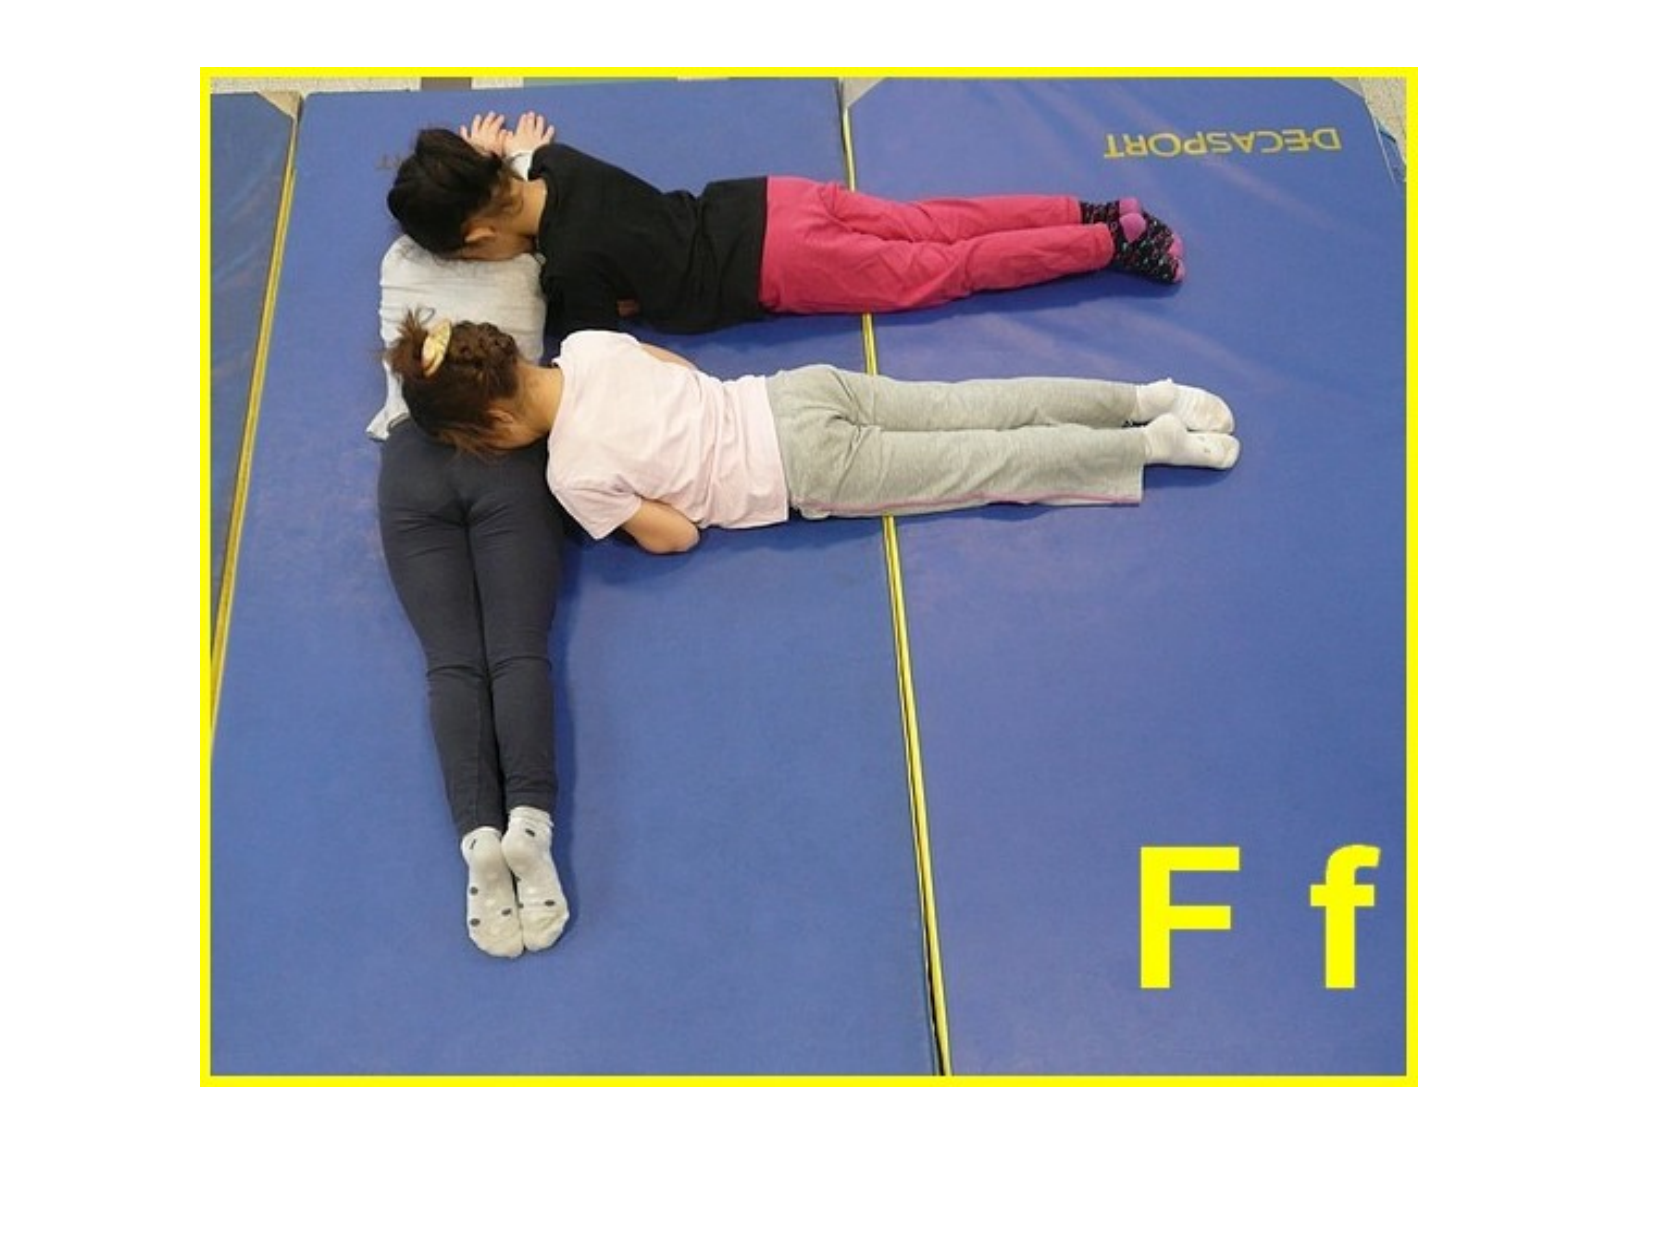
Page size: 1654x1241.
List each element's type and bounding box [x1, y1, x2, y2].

picture [200, 67, 1418, 1087]
